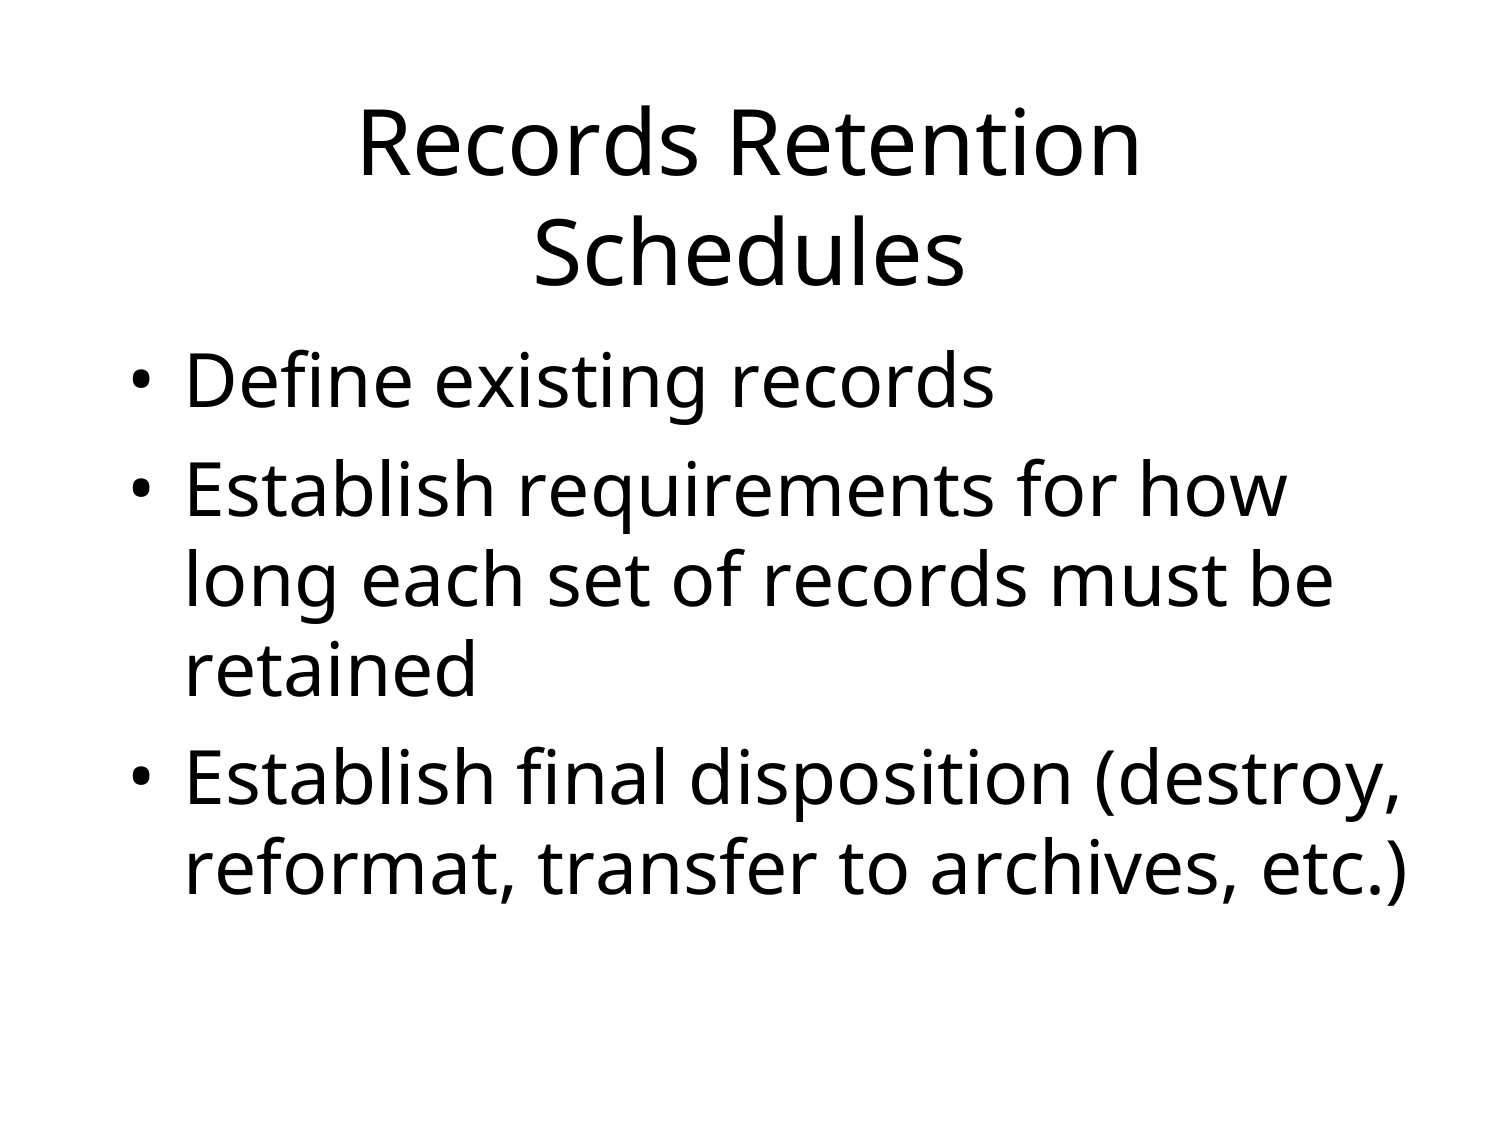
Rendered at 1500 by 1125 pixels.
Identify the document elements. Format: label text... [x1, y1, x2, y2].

title Records Retention Schedules [112, 99, 1388, 288]
list Define existing records Establish requirements for how long each set of records must be retained Establish final disposition (destroy, reformat, transfer to archives, etc.) [112, 324, 1438, 1125]
